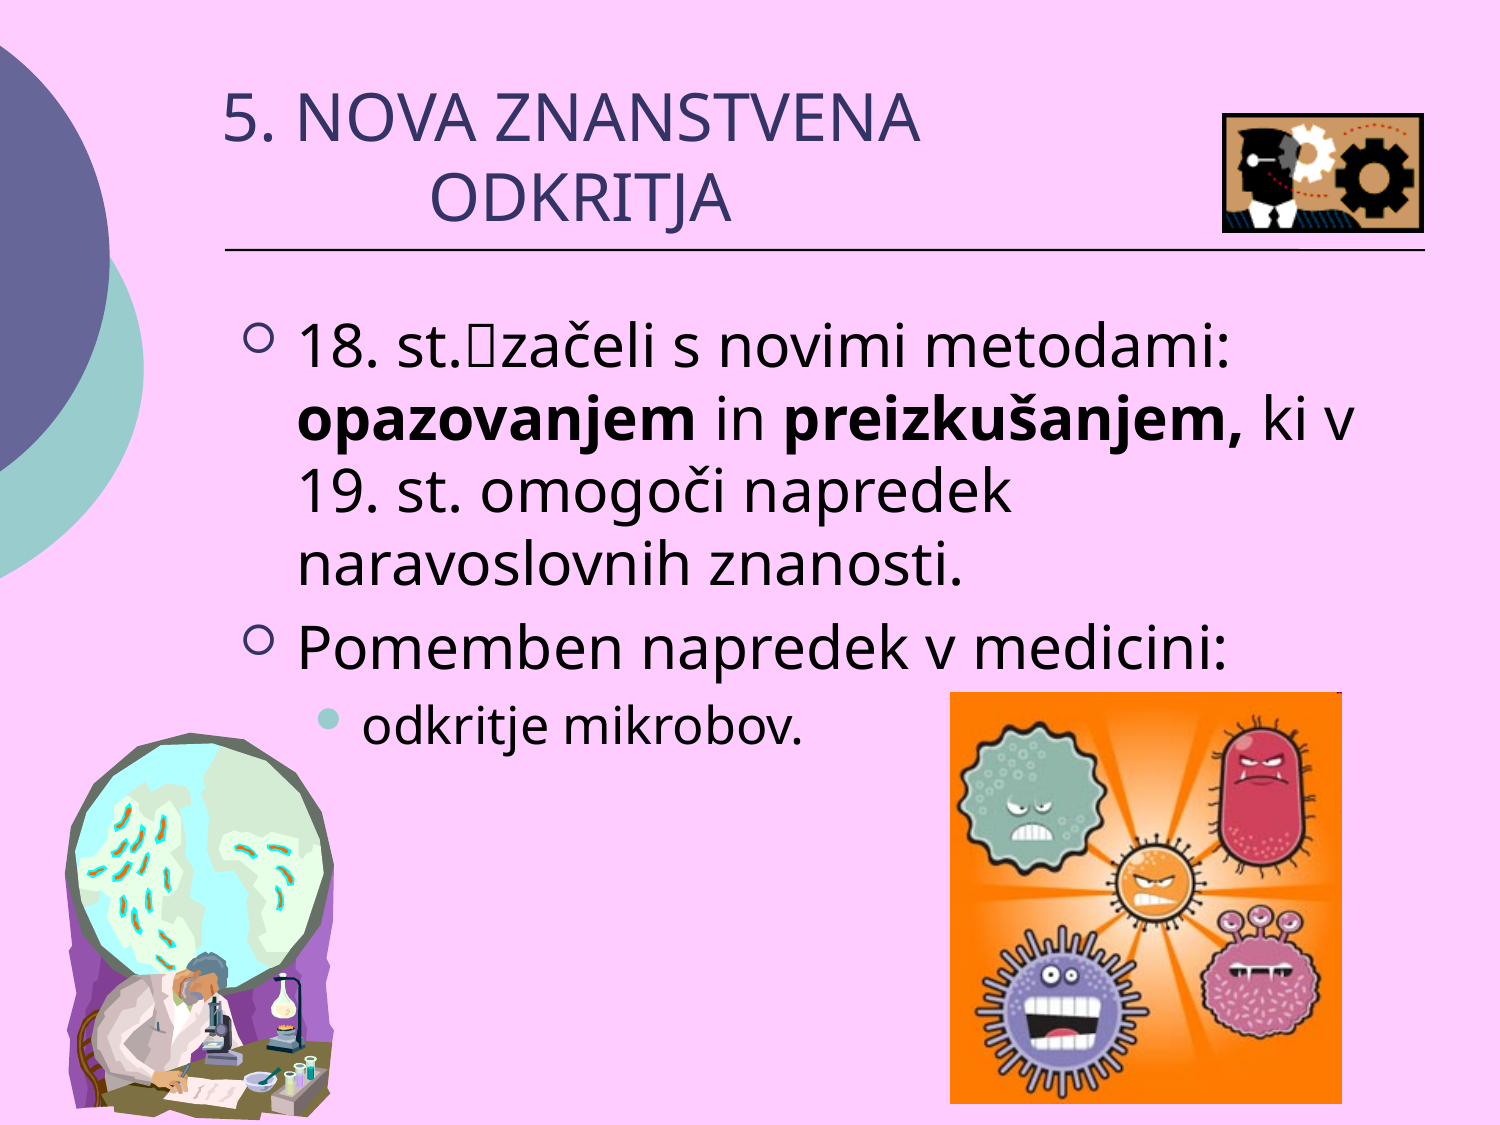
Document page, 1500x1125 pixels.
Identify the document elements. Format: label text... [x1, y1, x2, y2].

title 5. NOVA ZNANSTVENA ODKRITJA [206, 54, 1407, 243]
picture [1222, 113, 1424, 233]
picture [950, 692, 1342, 1104]
picture [64, 727, 339, 1125]
list 18. st.začeli s novimi metodami: opazovanjem in preizkušanjem, ki v 19. st. omogoči napredek naravoslovnih znanosti. Pomemben napredek v medicini: odkritje mikrobov. [224, 299, 1425, 975]
